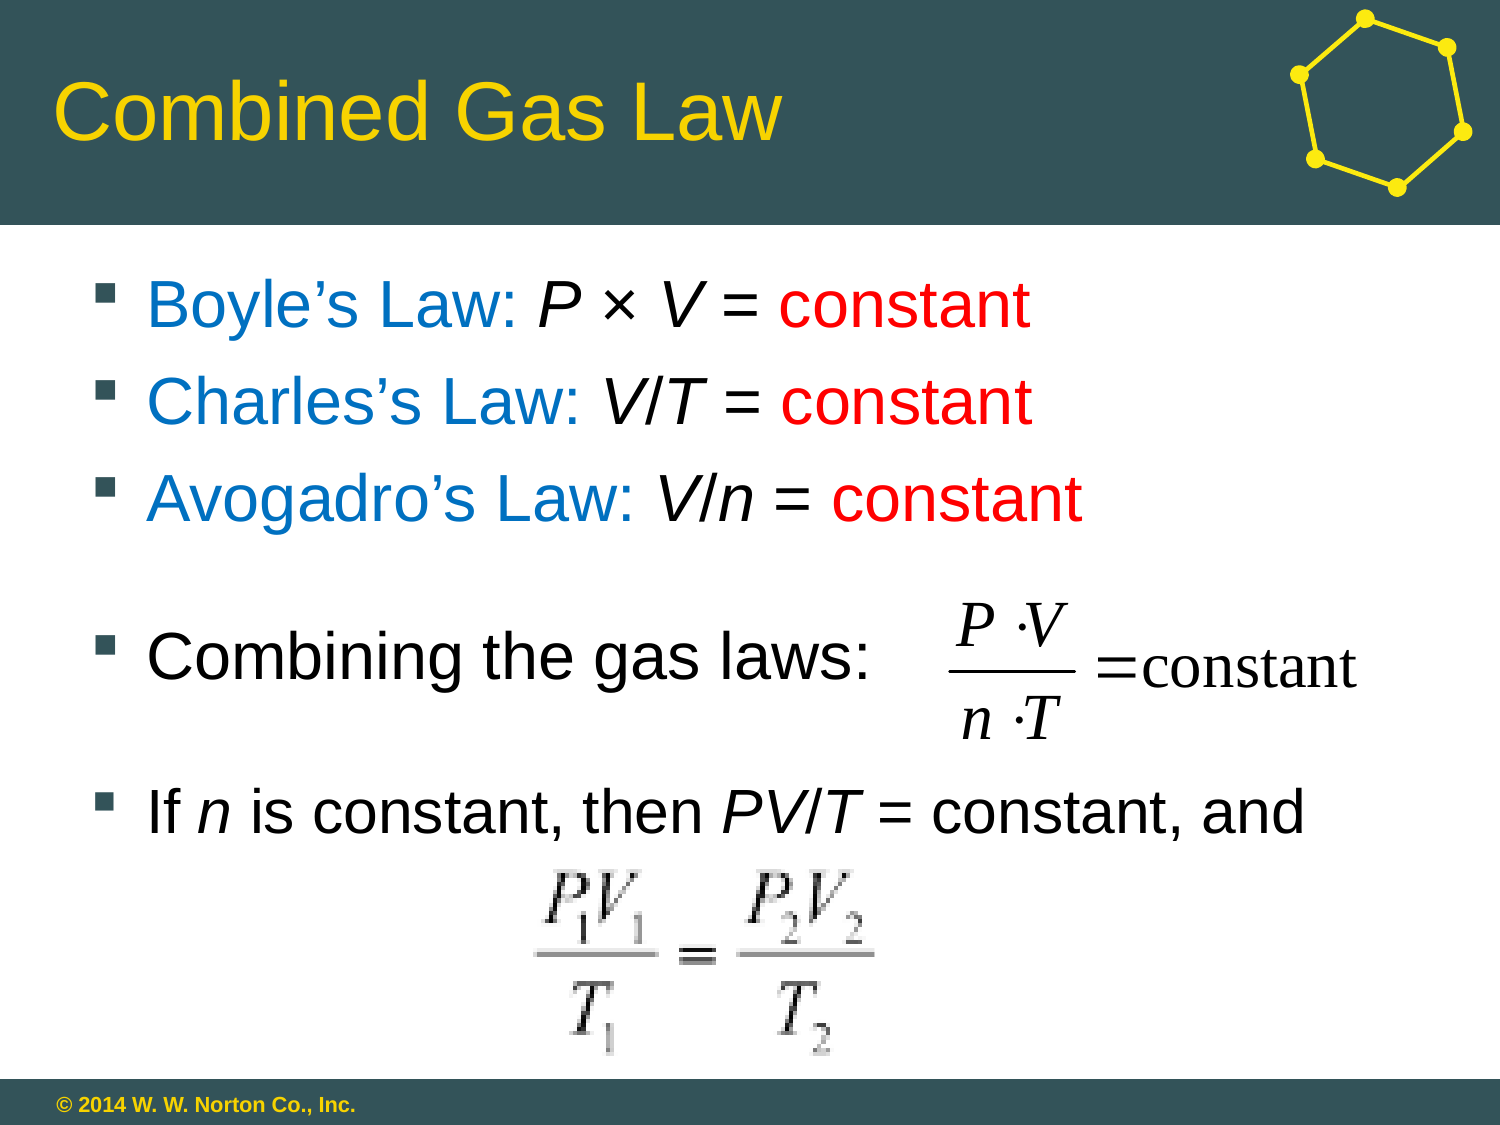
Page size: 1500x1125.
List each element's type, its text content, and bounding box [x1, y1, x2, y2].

list Boyle’s Law: P × V = constant Charles’s Law: V/T = constant Avogadro’s Law: V/n = constant Combining the gas laws: If n is constant, then PV/T = constant, and [75, 262, 1425, 875]
chart [938, 583, 1371, 754]
picture [525, 849, 875, 1057]
title Combined Gas Law [37, 19, 1118, 195]
